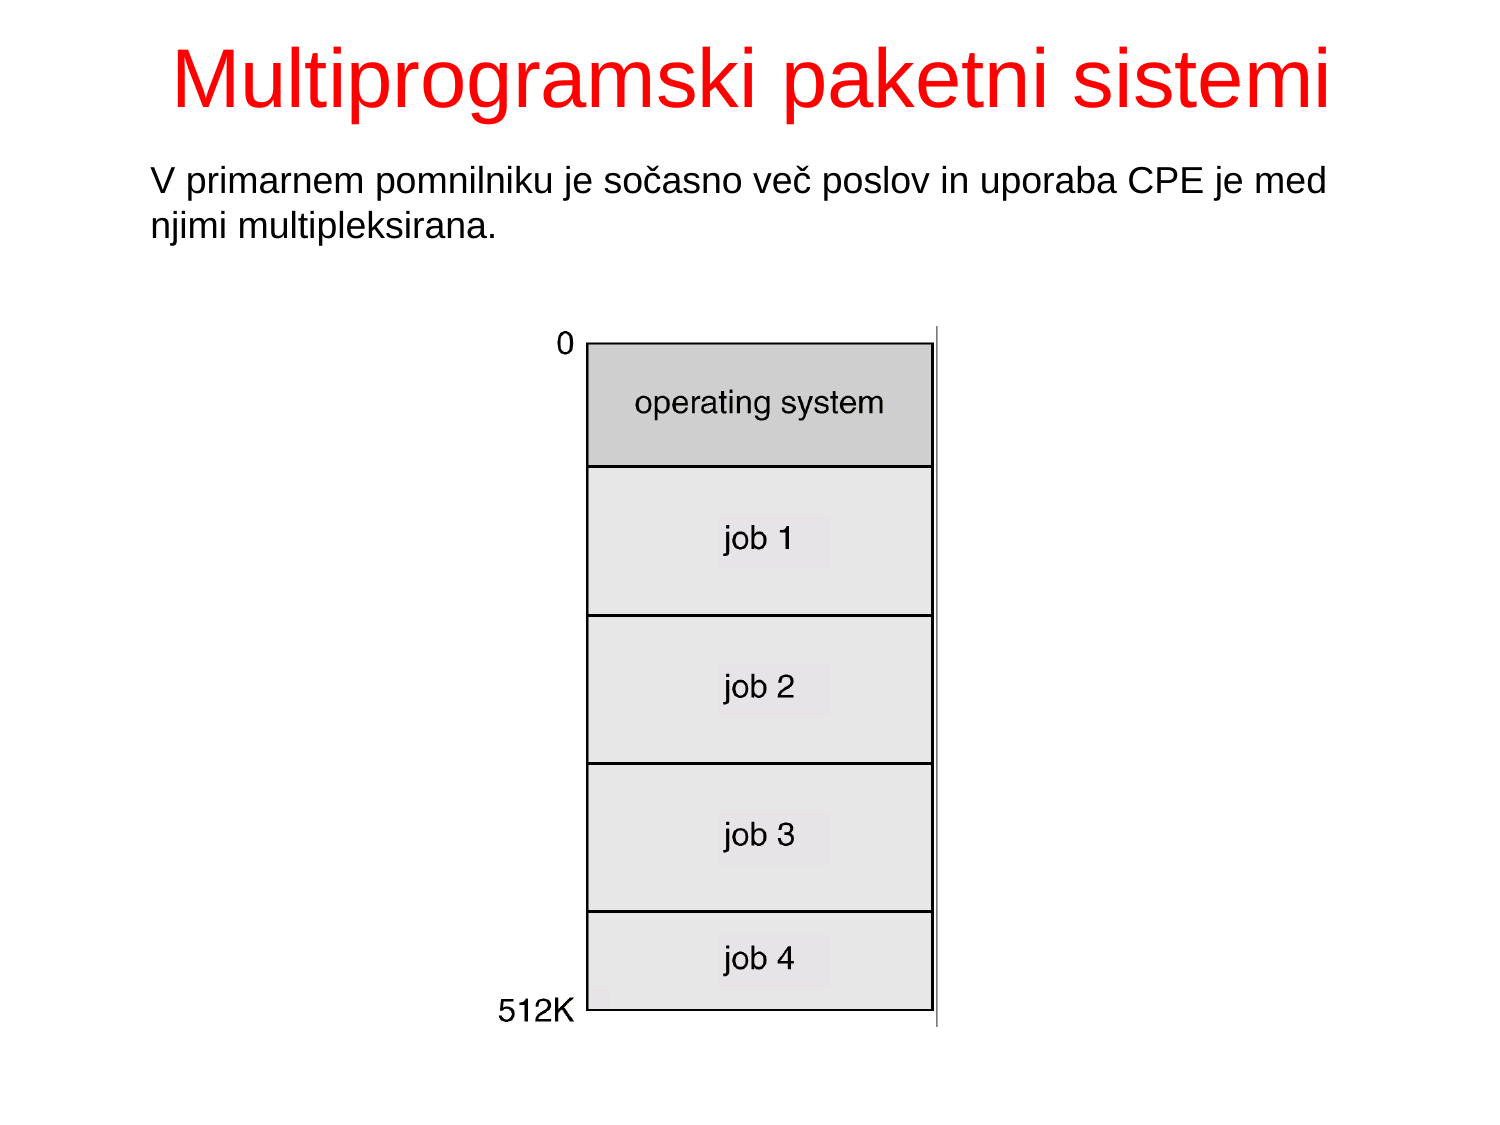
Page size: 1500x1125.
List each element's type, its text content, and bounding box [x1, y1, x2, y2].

title Multiprogramski paketni sistemi [76, 0, 1427, 149]
picture [497, 326, 938, 1027]
text_box V primarnem pomnilniku je sočasno več poslov in uporaba CPE je med njimi multipleksirana. [135, 148, 1359, 255]
